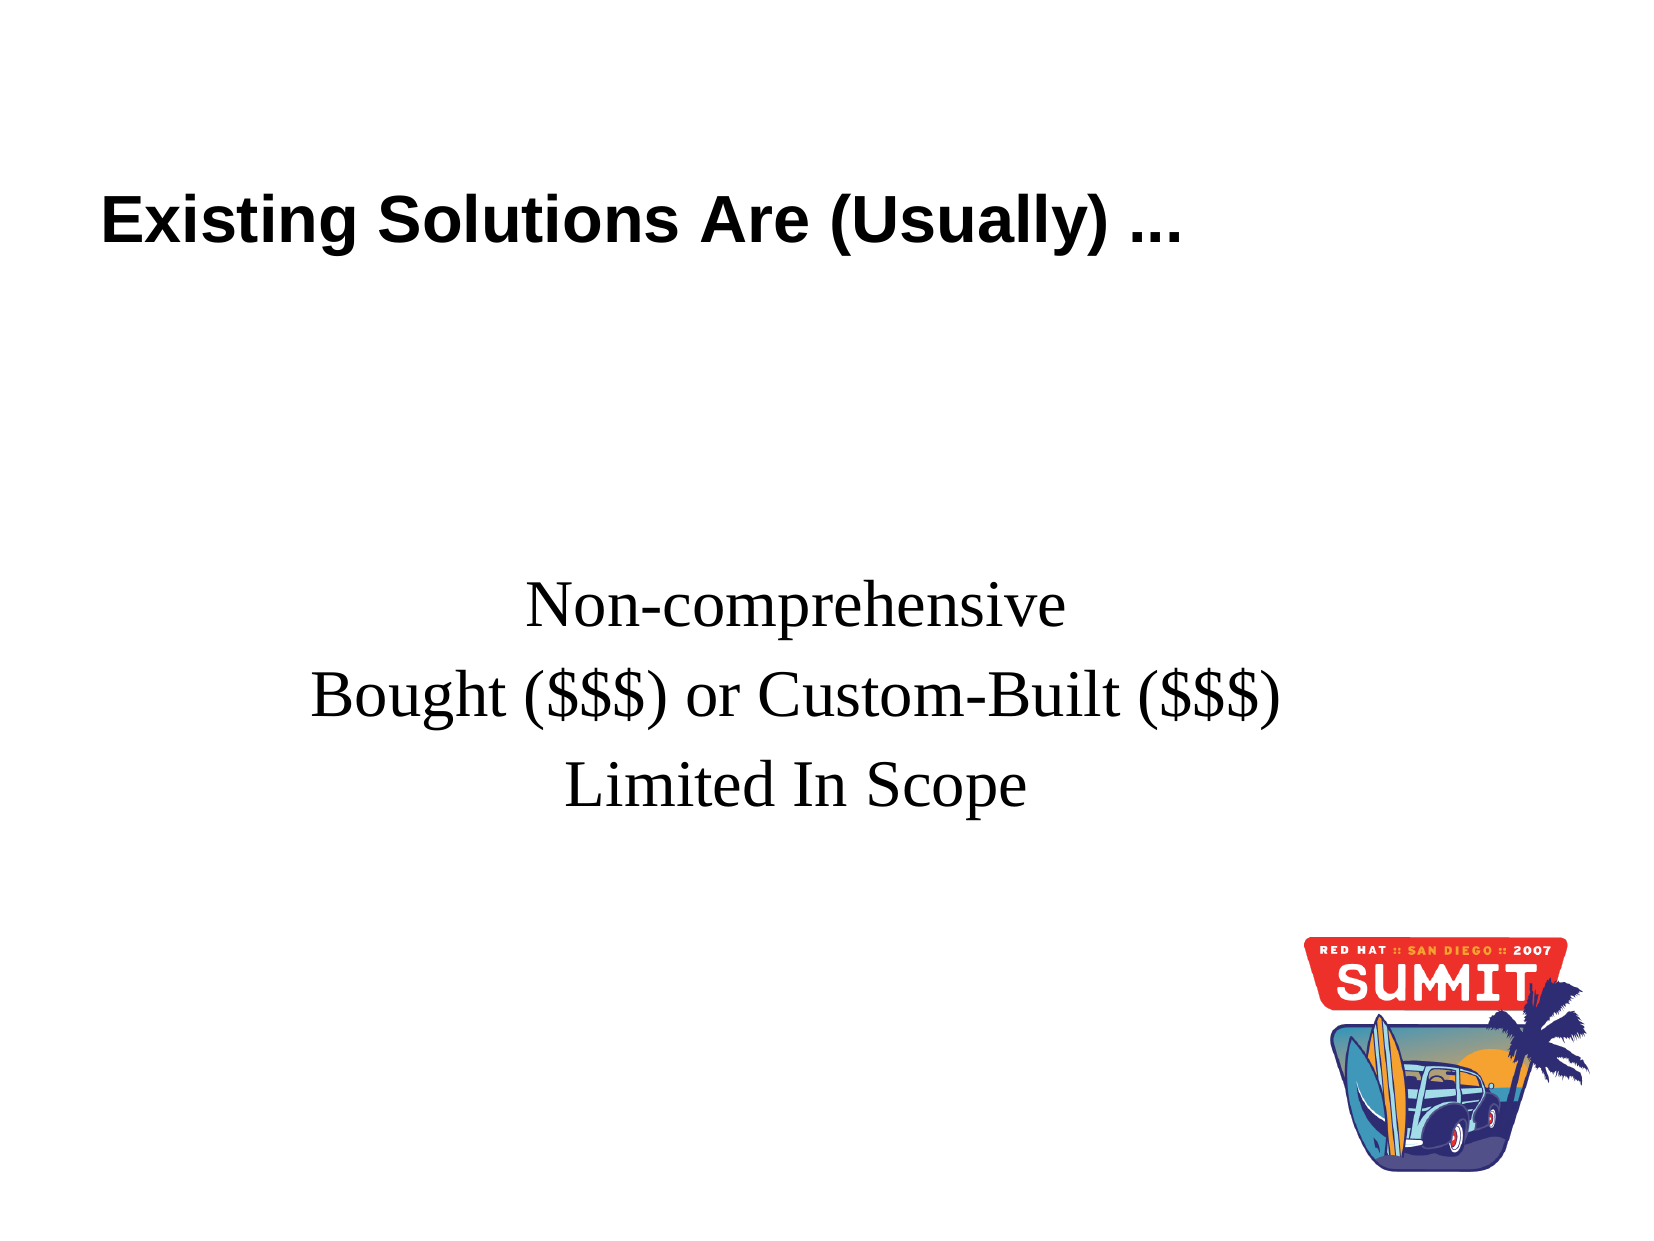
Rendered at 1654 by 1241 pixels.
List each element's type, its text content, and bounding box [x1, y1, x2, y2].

title Existing Solutions Are (Usually) ... [100, 164, 1506, 275]
subtitle Non-comprehensive Bought ($$$) or Custom-Built ($$$) Limited In Scope [94, 304, 1500, 1174]
picture [1500, 937, 1590, 1172]
